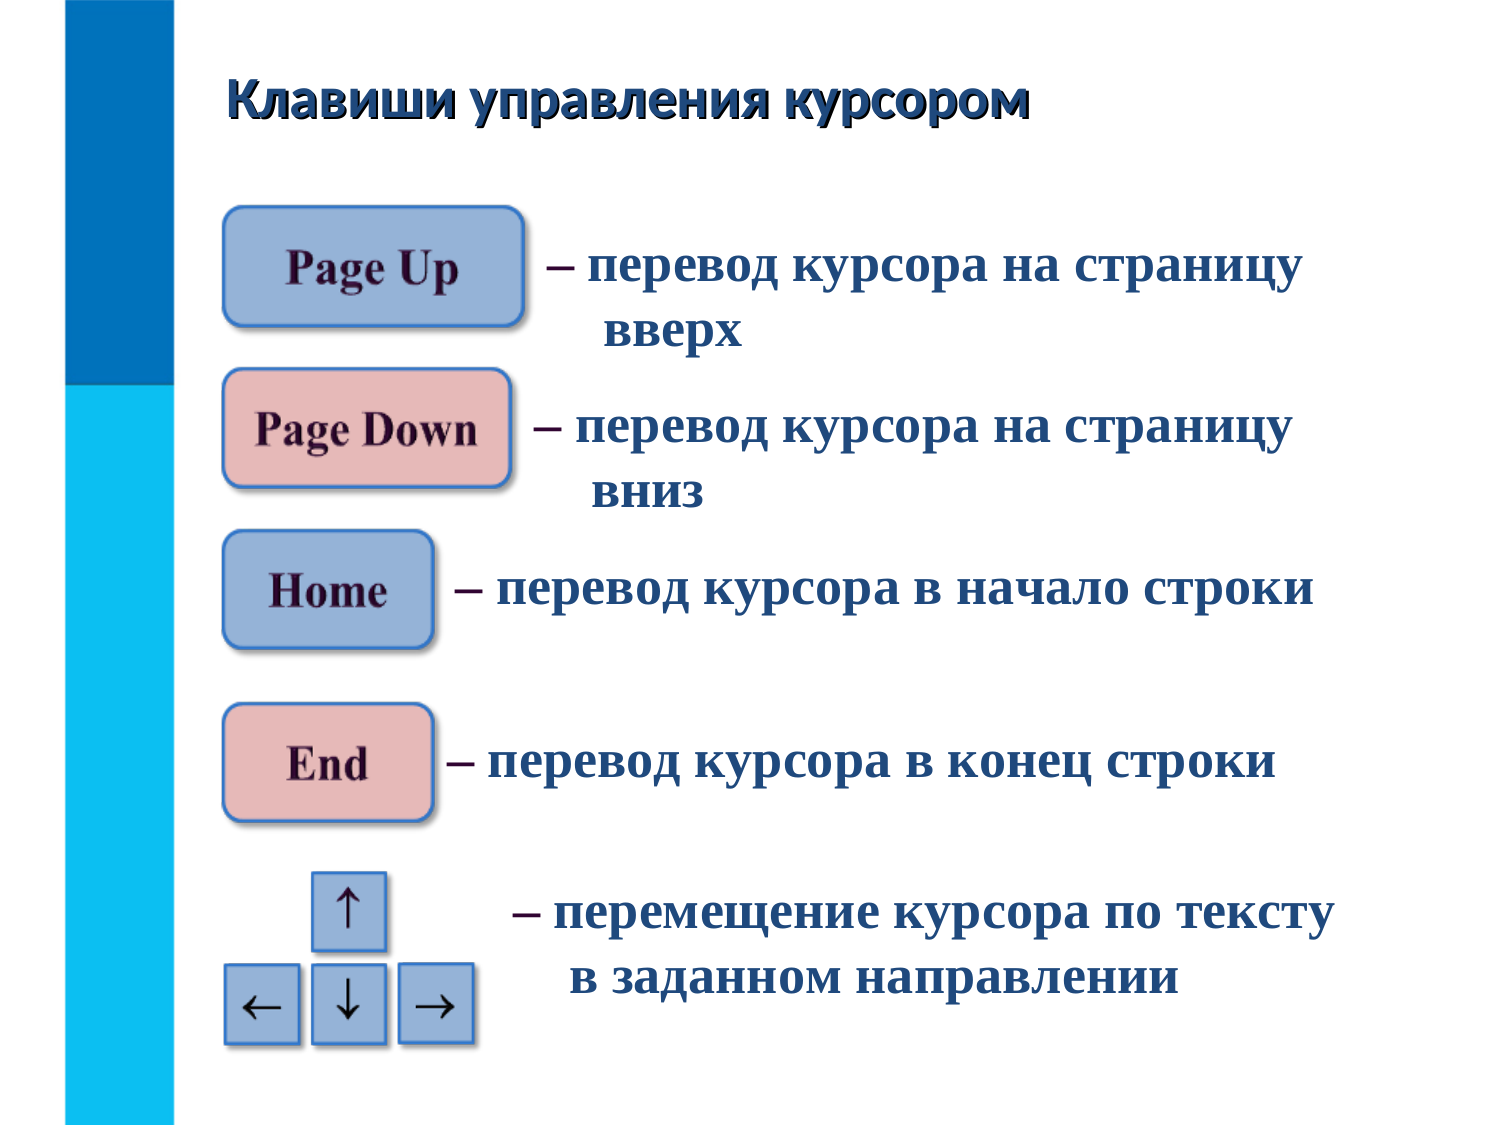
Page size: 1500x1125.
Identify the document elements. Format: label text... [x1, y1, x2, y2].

text_box – перевод курсора в начало строки [441, 542, 1477, 643]
text_box – перевод курсора в конец строки [432, 715, 1477, 815]
title Клавиши управления курсором [210, 0, 1426, 188]
picture [0, 0, 1500, 1125]
text_box – перемещение курсора по тексту в заданном направлении [498, 866, 1477, 1063]
list – перевод курсора на страницу вверх [532, 219, 1485, 393]
text_box – перевод курсора на страницу вниз [520, 381, 1444, 542]
